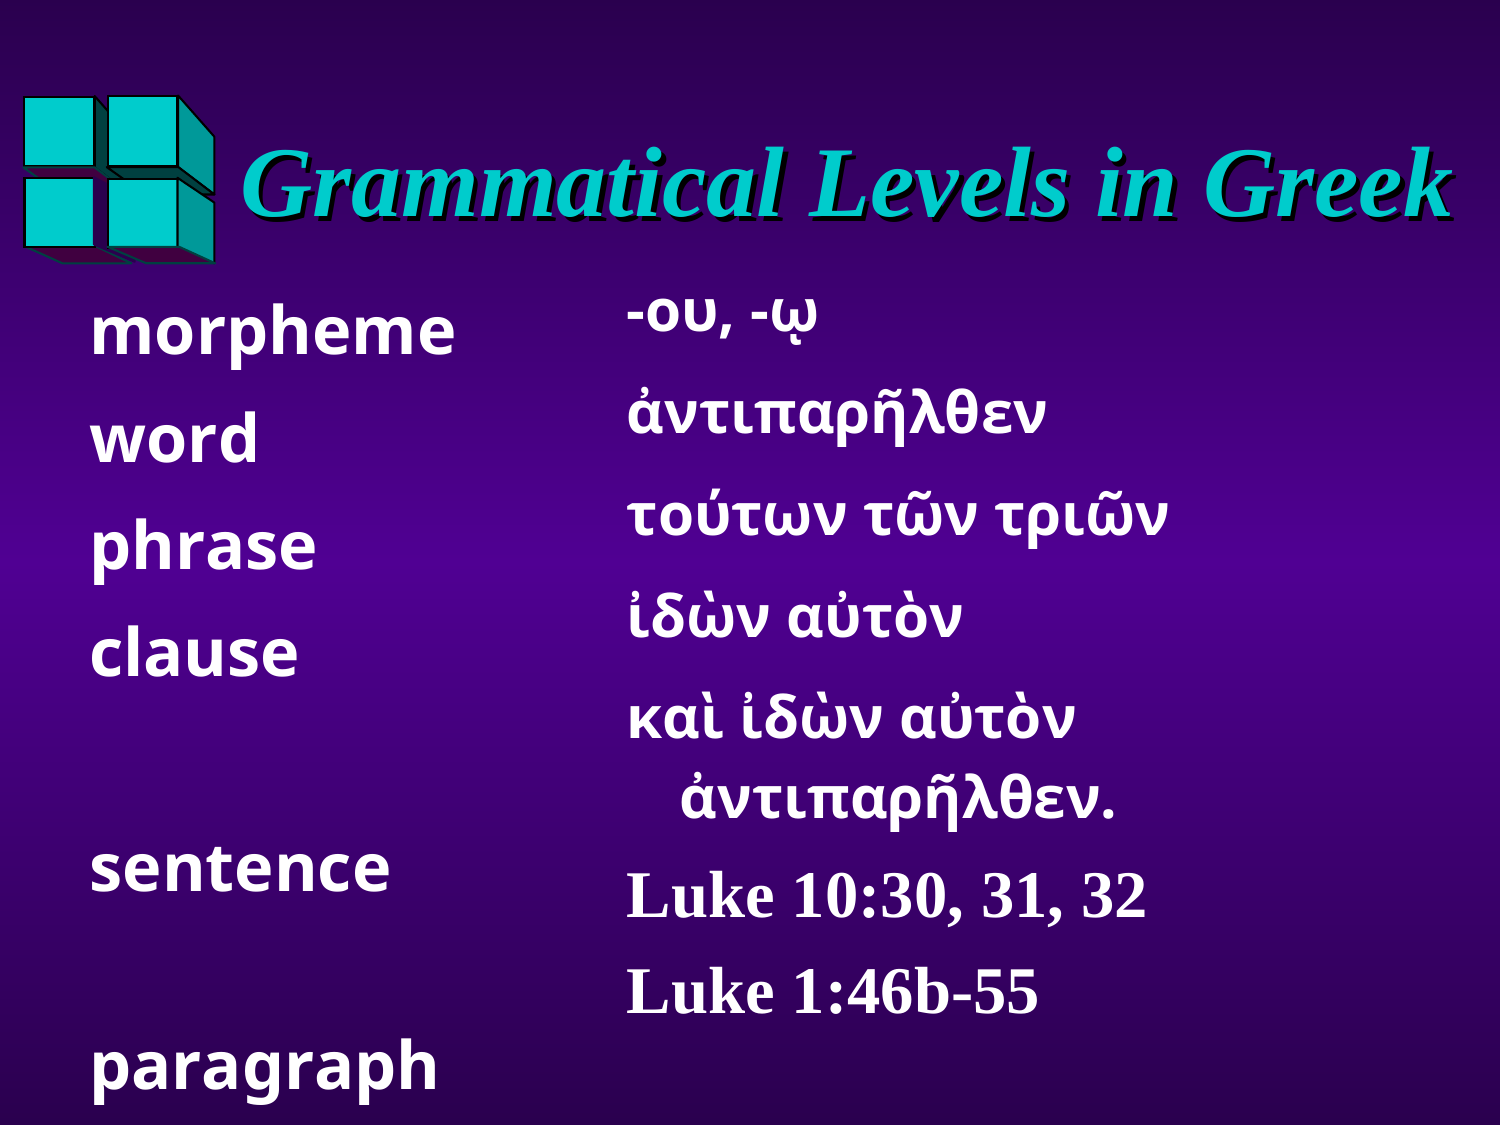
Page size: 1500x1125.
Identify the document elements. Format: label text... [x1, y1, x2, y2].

title Grammatical Levels in Greek [225, 78, 1500, 288]
text_box morpheme word phrase clause sentence paragraph monologue [75, 276, 588, 952]
list -ου, -ῳ ἀντιπαρῆλθεν τούτων τῶν τριῶν ἰδὼν αὐτὸν καὶ ἰδὼν αὐτὸν ἀντιπαρῆλθεν. Luke 10:30, 31, 32 Luke 1:46b-55 [612, 262, 1426, 985]
